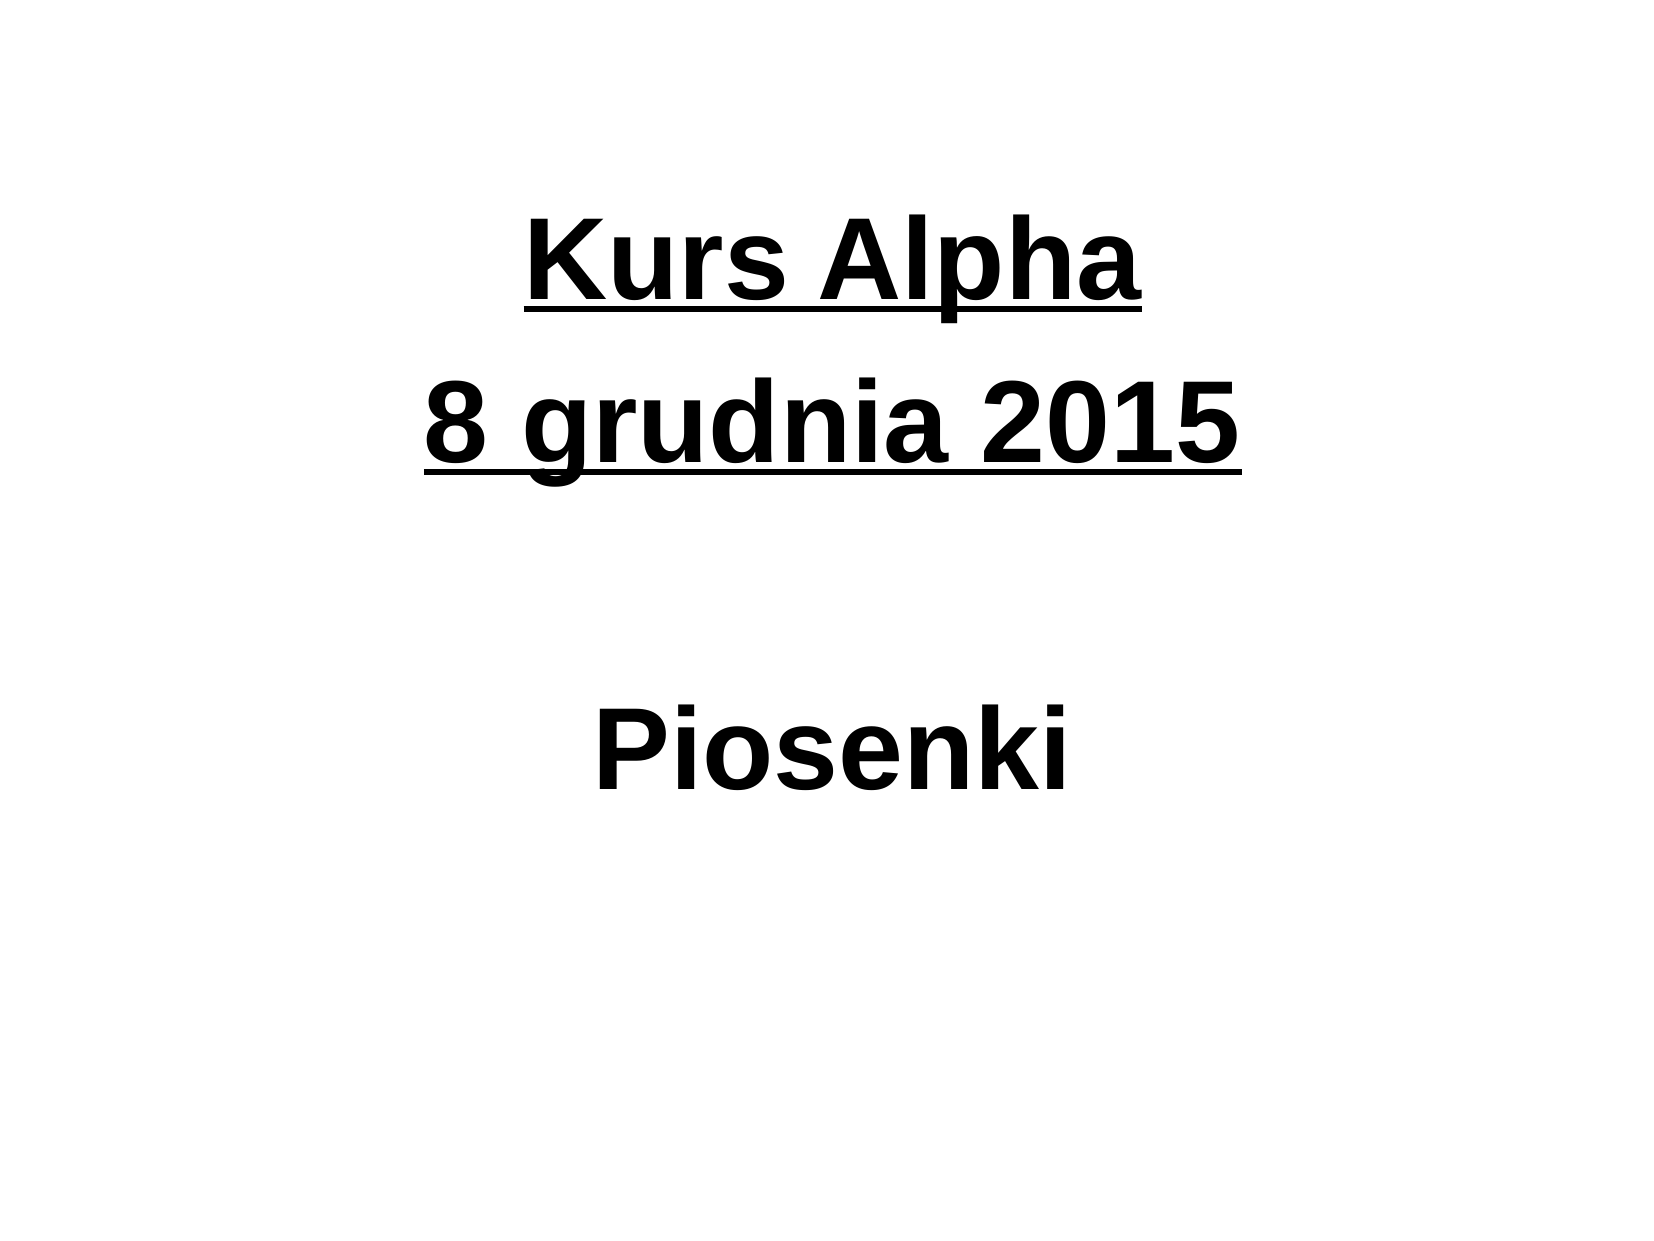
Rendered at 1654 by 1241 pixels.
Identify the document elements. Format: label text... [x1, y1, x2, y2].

text_box Kurs Alpha 8 grudnia 2015 Piosenki [23, 23, 1642, 1229]
